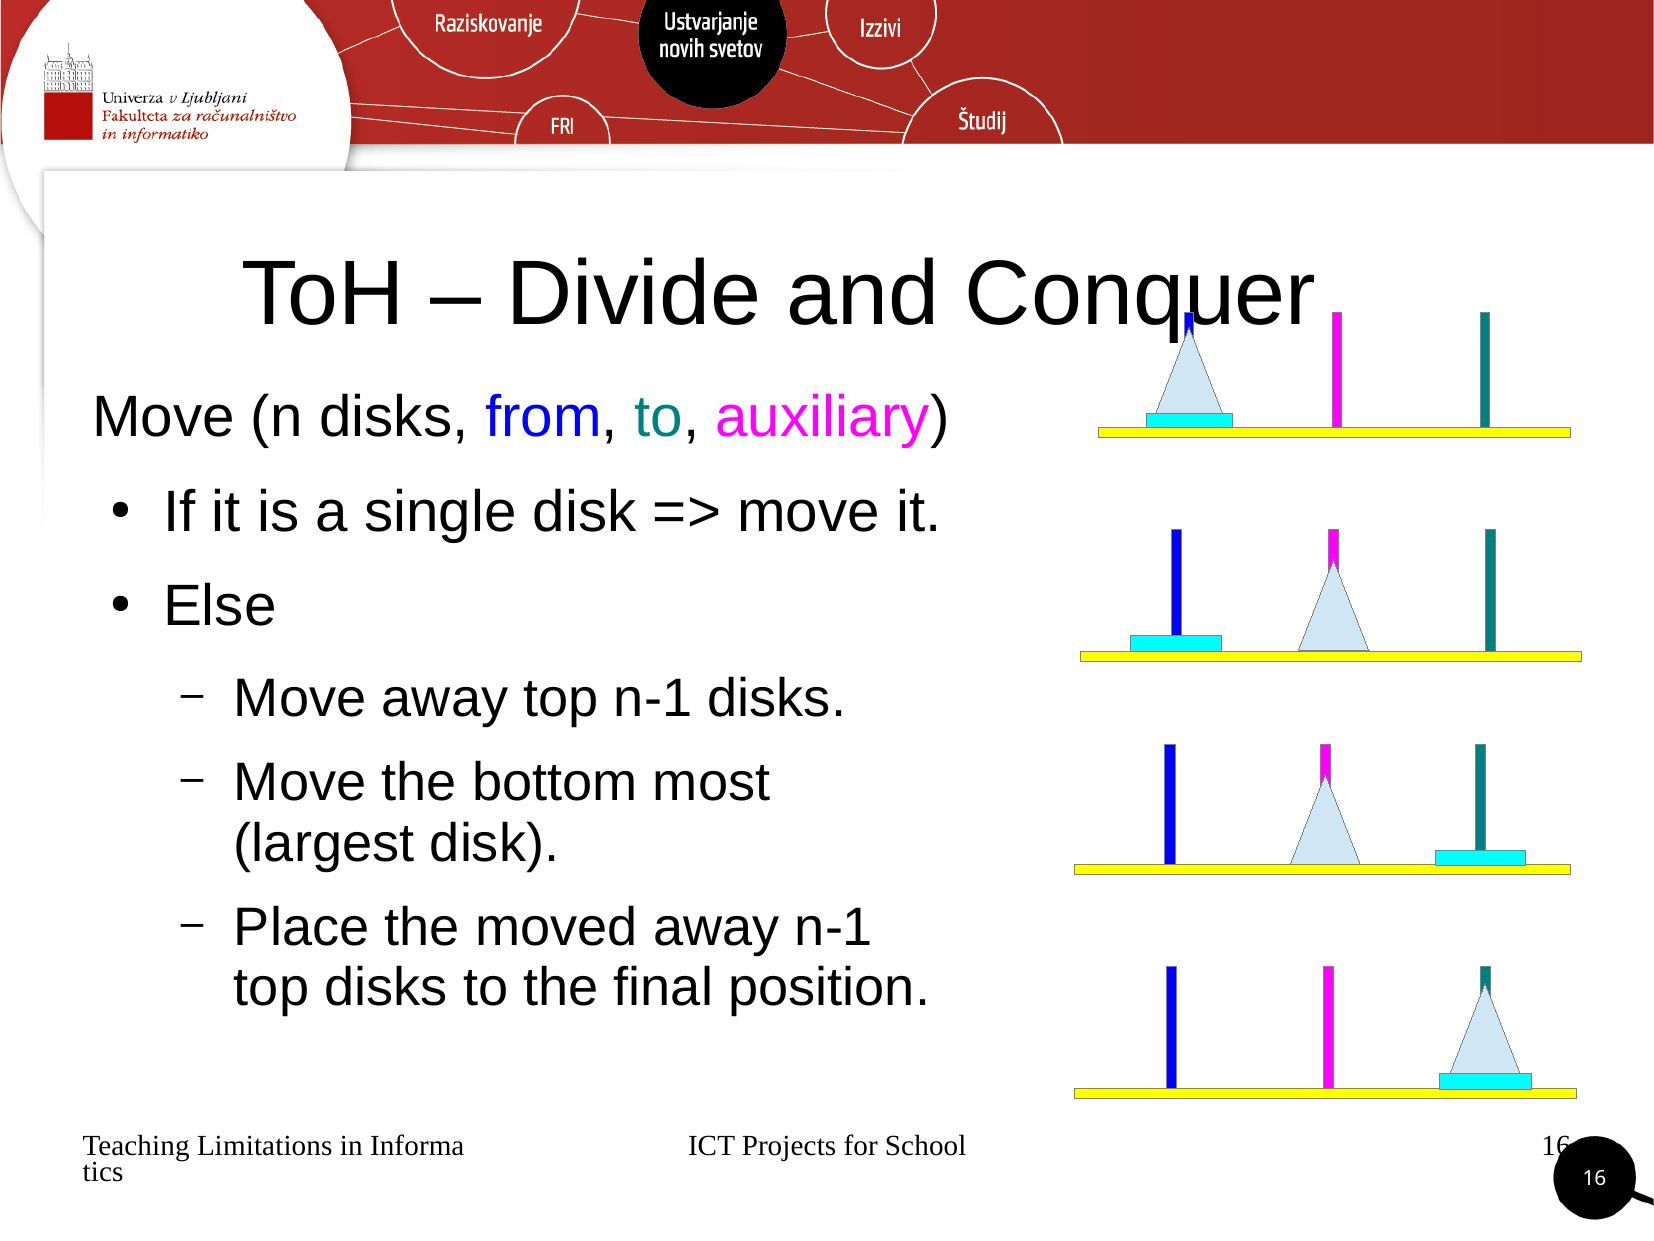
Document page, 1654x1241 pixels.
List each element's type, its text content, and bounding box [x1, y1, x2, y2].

text_box [1074, 966, 1577, 1099]
text_box <številka> [1553, 1145, 1636, 1212]
title ToH – Divide and Conquer [35, 188, 1524, 397]
picture [0, 0, 1654, 1241]
text_box [1074, 744, 1571, 875]
text_box [1080, 529, 1582, 662]
list Move (n disks, from, to, auxiliary) If it is a single disk => move it. Else Move away top n-1 disks. Move the bottom most (largest disk). Place the moved away n-1 top disks to the final position. [92, 383, 957, 1022]
text_box [1098, 312, 1571, 438]
